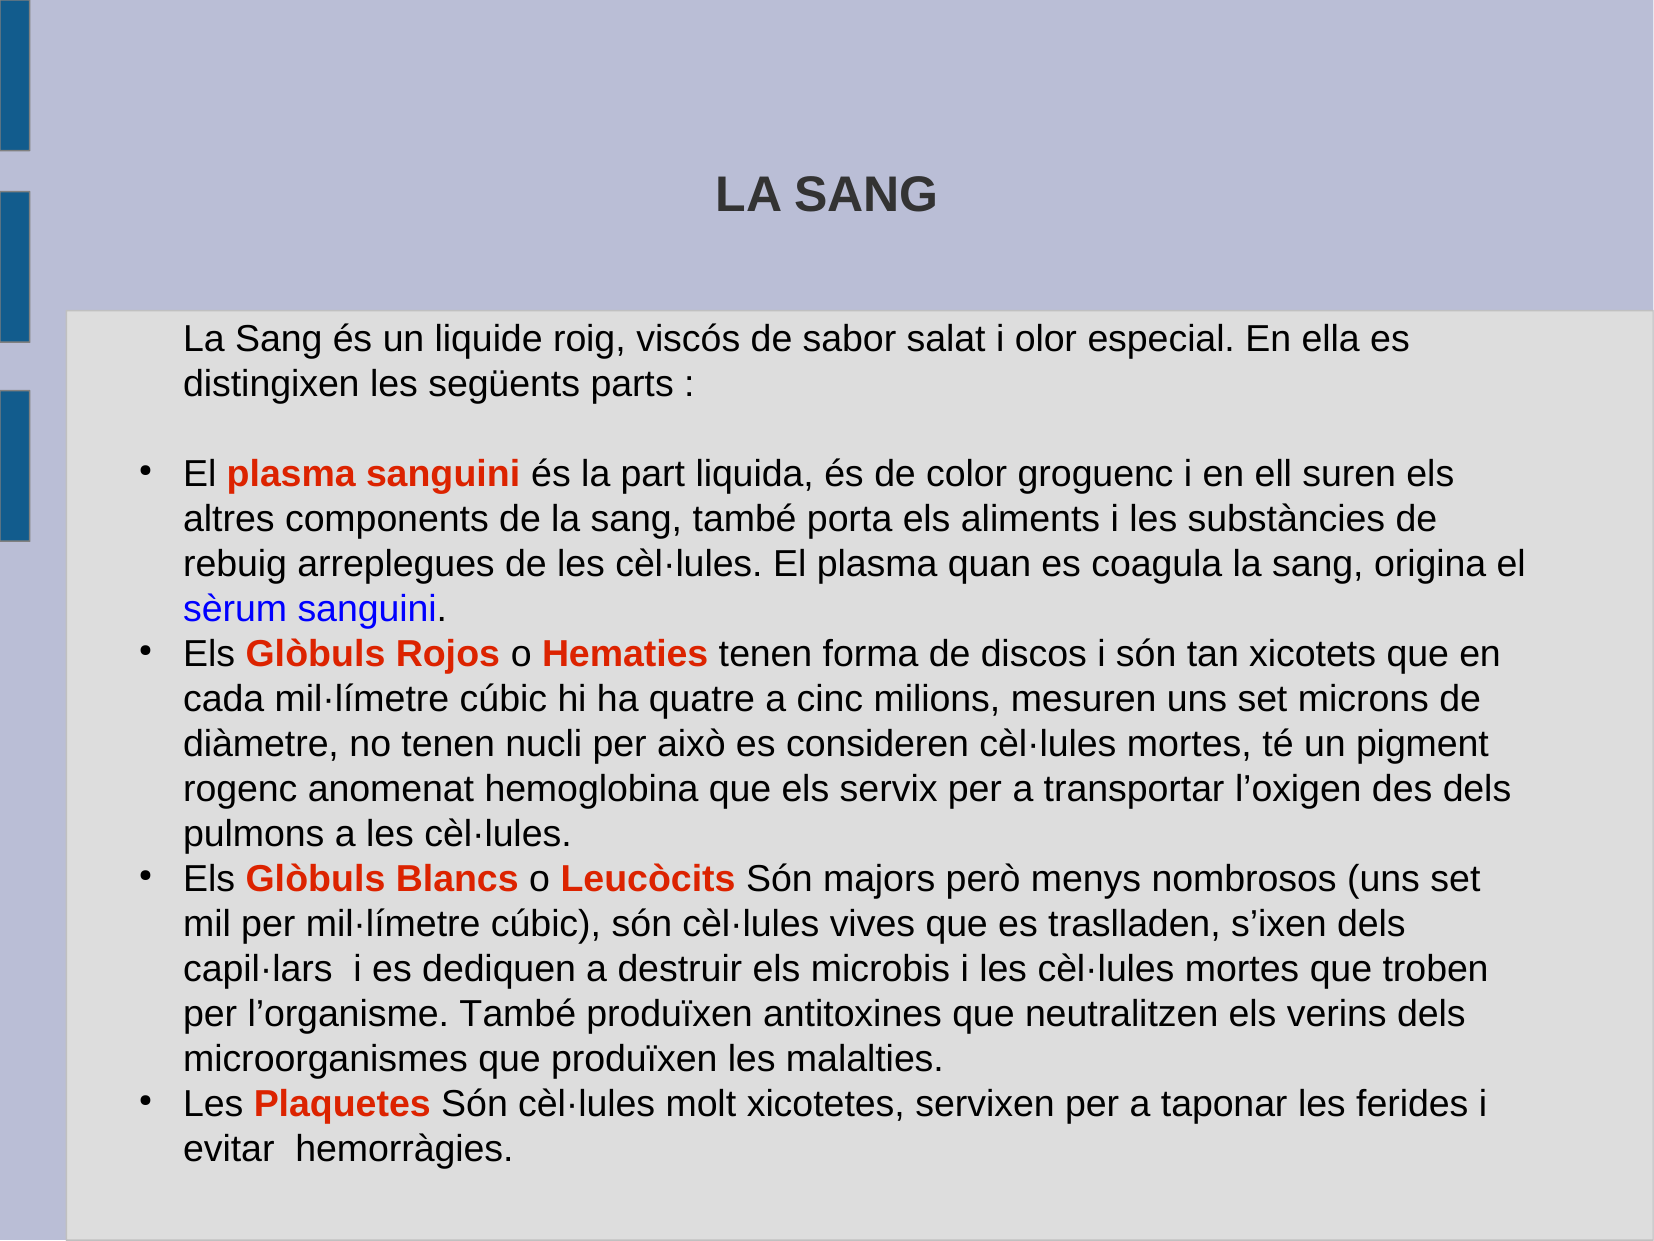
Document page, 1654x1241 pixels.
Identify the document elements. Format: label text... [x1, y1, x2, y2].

text_box La Sang és un liquide roig, viscós de sabor salat i olor especial. En ella es distingixen les següents parts : El plasma sanguini és la part liquida, és de color groguenc i en ell suren els altres components de la sang, també porta els aliments i les substàncies de rebuig arreplegues de les cèl·lules. El plasma quan es coagula la sang, origina el sèrum sanguini. Els Glòbuls Rojos o Hematies tenen forma de discos i són tan xicotets que en cada mil·límetre cúbic hi ha quatre a cinc milions, mesuren uns set microns de diàmetre, no tenen nucli per això es consideren cèl·lules mortes, té un pigment rogenc anomenat hemoglobina que els servix per a transportar l’oxigen des dels pulmons a les cèl·lules. Els Glòbuls Blancs o Leucòcits Són majors però menys nombrosos (uns set mil per mil·límetre cúbic), són cèl·lules vives que es traslladen, s’ixen dels capil·lars i es dediquen a destruir els microbis i les cèl·lules mortes que troben per l’organisme. També produïxen antitoxines que neutralitzen els verins dels microorganismes que produïxen les malalties. Les Plaquetes Són cèl·lules molt xicotetes, servixen per a taponar les ferides i evitar hemorràgies. [94, 306, 1562, 1241]
title LA SANG [121, 91, 1534, 298]
